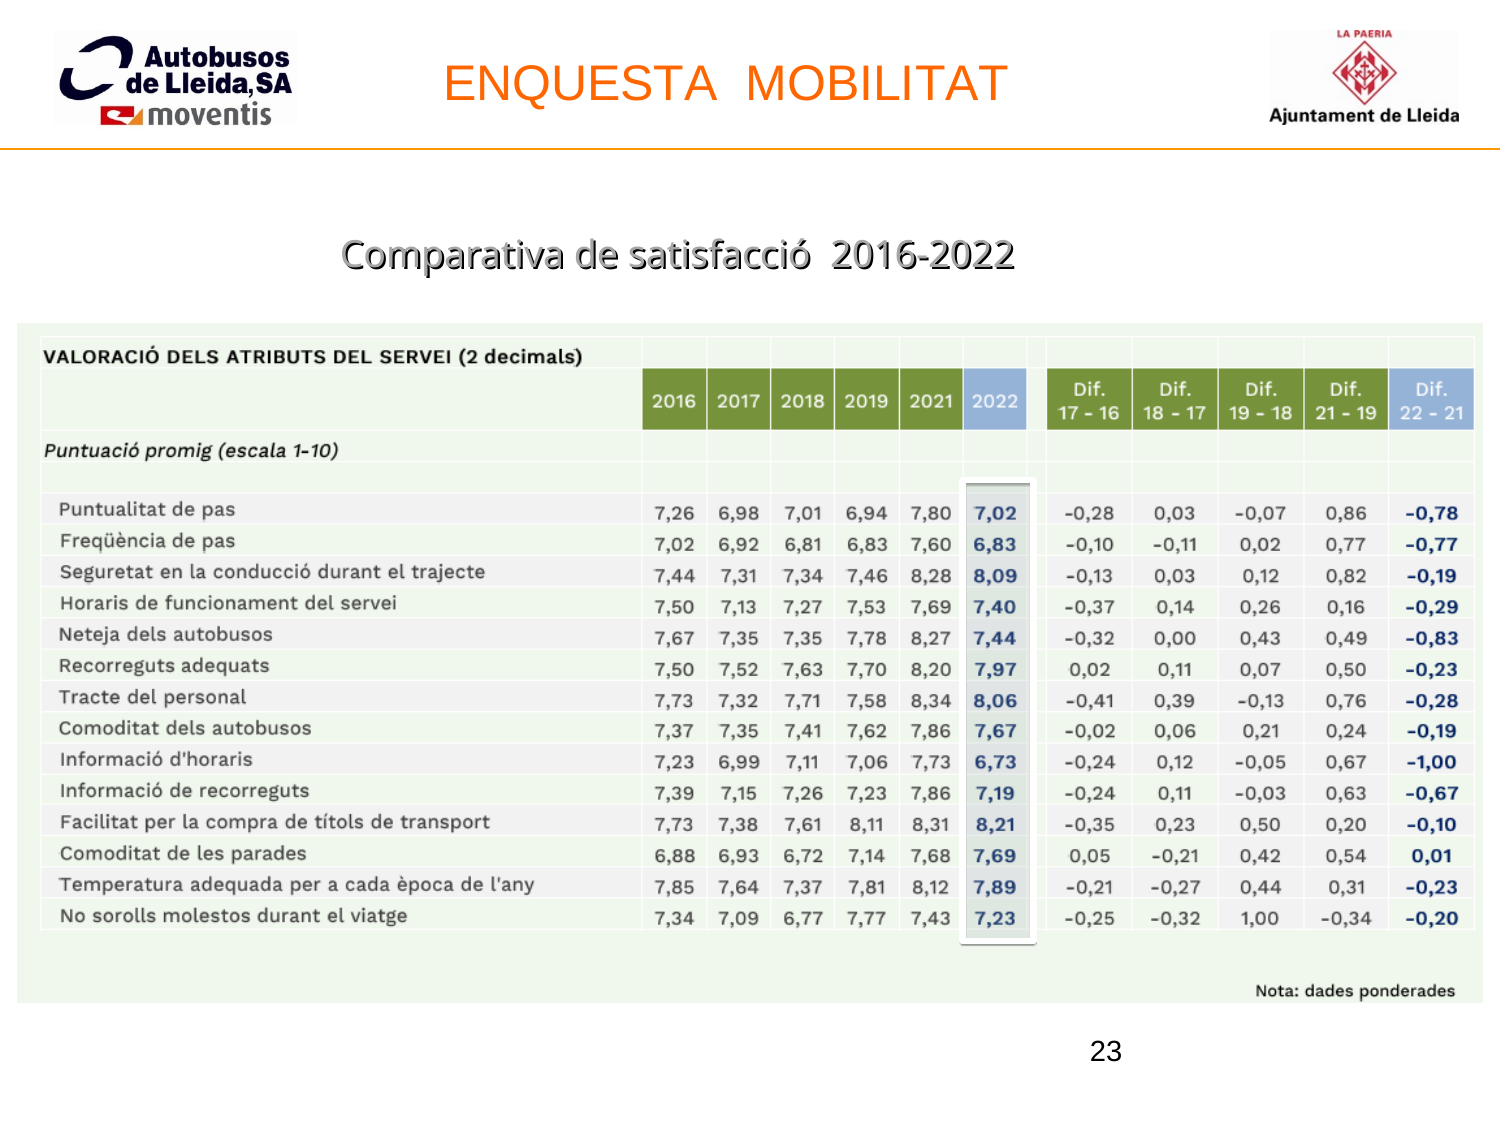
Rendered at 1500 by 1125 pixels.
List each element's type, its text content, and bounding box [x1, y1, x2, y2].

text_box 23 [1074, 1024, 1426, 1103]
text_box ENQUESTA MOBILITAT [360, 42, 1093, 114]
picture [17, 323, 1483, 1003]
text_box [963, 480, 1034, 941]
text_box Comparativa de satisfacció 2016-2022 [324, 222, 1227, 283]
